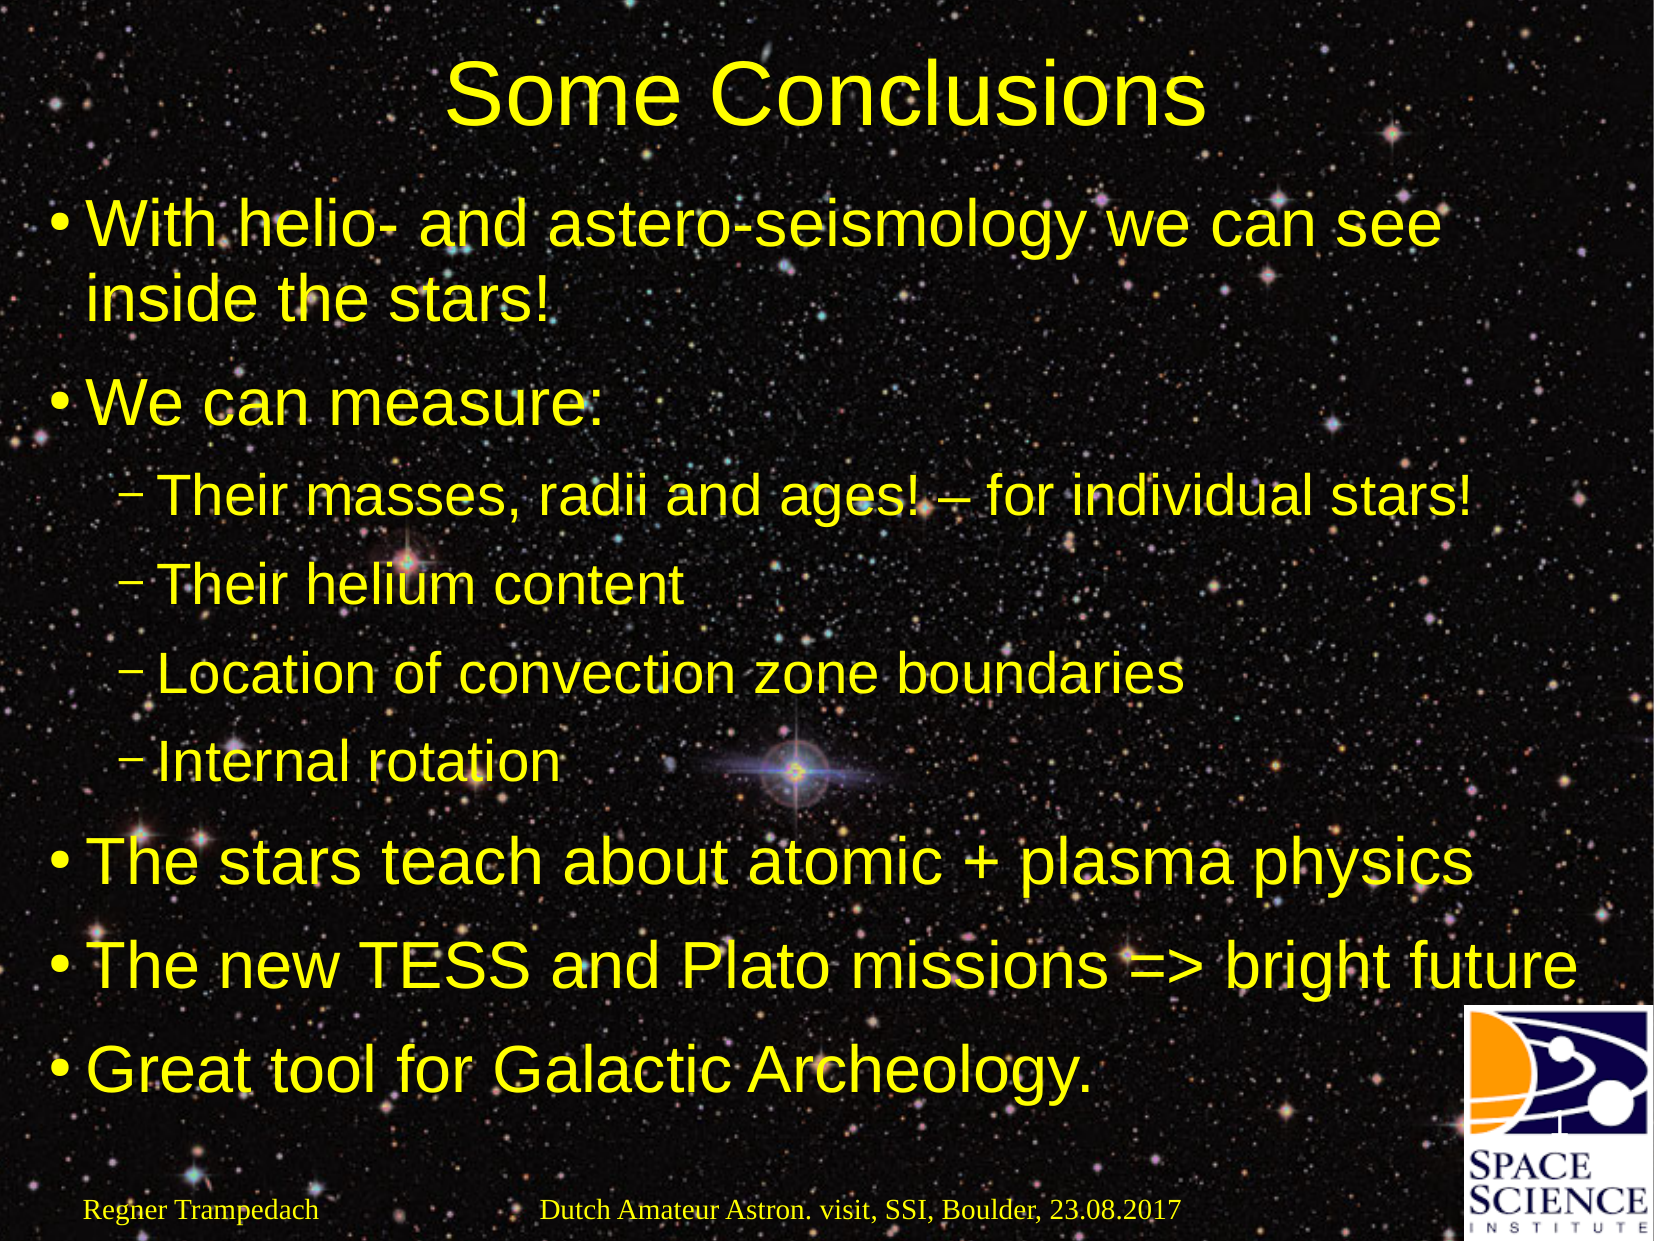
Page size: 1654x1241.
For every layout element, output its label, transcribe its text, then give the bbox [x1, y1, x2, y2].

list With helio- and astero-seismology we can see inside the stars! We can measure: Their masses, radii and ages! – for individual stars! Their helium content Location of convection zone boundaries Internal rotation The stars teach about atomic + plasma physics The new TESS and Plato missions => bright future Great tool for Galactic Archeology. [30, 185, 1621, 1155]
title Some Conclusions [82, 2, 1571, 185]
picture [0, 0, 1654, 1241]
